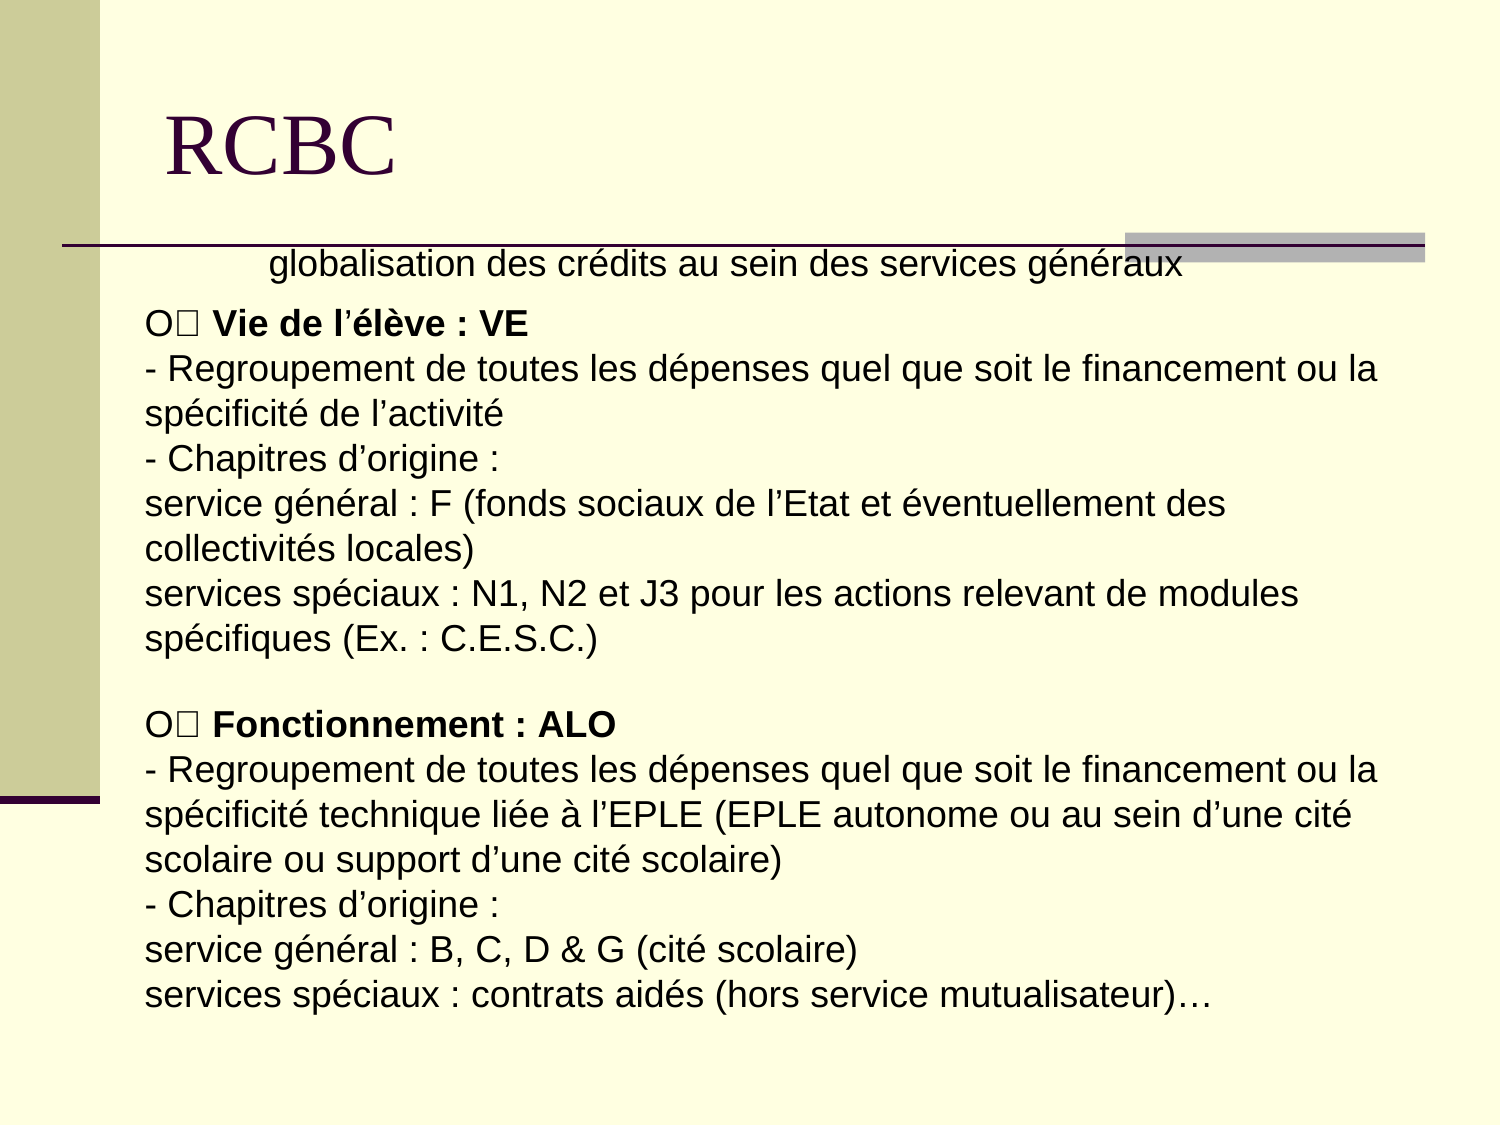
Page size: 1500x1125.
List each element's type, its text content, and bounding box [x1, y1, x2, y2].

title RCBC [150, 45, 1426, 234]
text_box O Vie de l’élève : VE - Regroupement de toutes les dépenses quel que soit le financement ou la spécificité de l’activité - Chapitres d’origine : service général : F (fonds sociaux de l’Etat et éventuellement des collectivités locales) services spéciaux : N1, N2 et J3 pour les actions relevant de modules spécifiques (Ex. : C.E.S.C.) [129, 290, 1424, 667]
text_box O Fonctionnement : ALO - Regroupement de toutes les dépenses quel que soit le financement ou la spécificité technique liée à l’EPLE (EPLE autonome ou au sein d’une cité scolaire ou support d’une cité scolaire) - Chapitres d’origine : service général : B, C, D & G (cité scolaire) services spéciaux : contrats aidés (hors service mutualisateur)… [129, 692, 1442, 1023]
text_box globalisation des crédits au sein des services généraux [253, 231, 1326, 290]
